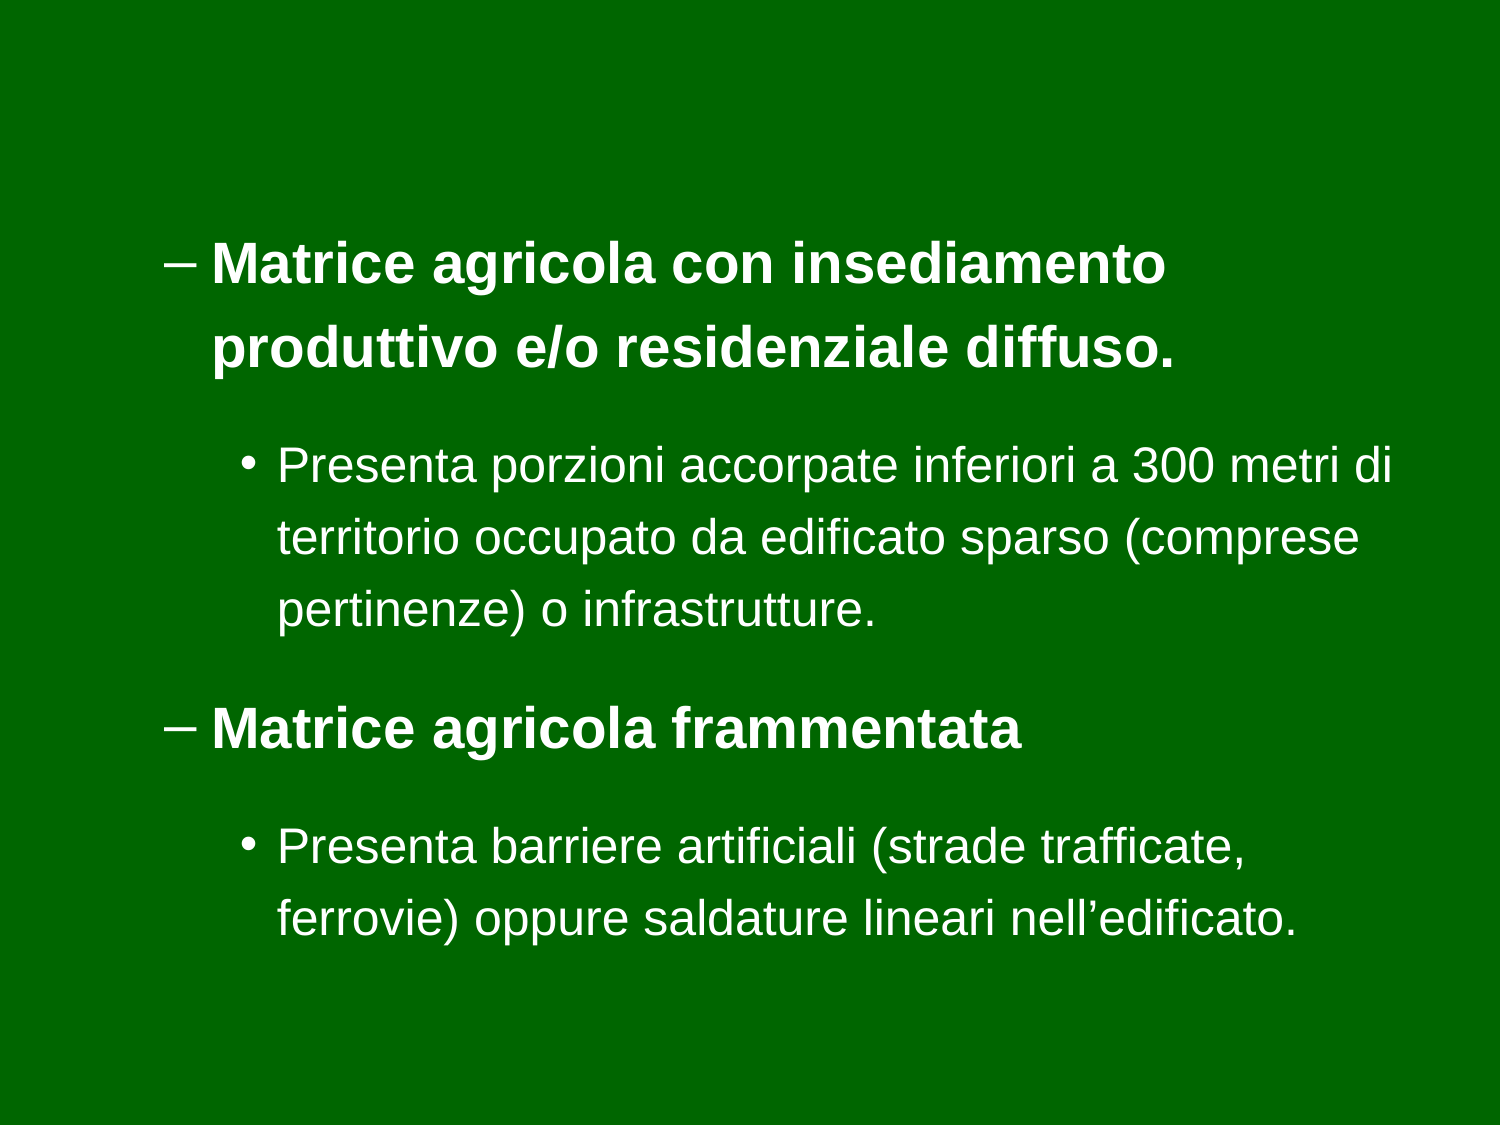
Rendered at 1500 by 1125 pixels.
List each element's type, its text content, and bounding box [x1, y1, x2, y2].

list Matrice agricola con insediamento produttivo e/o residenziale diffuso. Presenta porzioni accorpate inferiori a 300 metri di territorio occupato da edificato sparso (comprese pertinenze) o infrastrutture. Matrice agricola frammentata Presenta barriere artificiali (strade trafficate, ferrovie) oppure saldature lineari nell’edificato. [75, 90, 1426, 1005]
